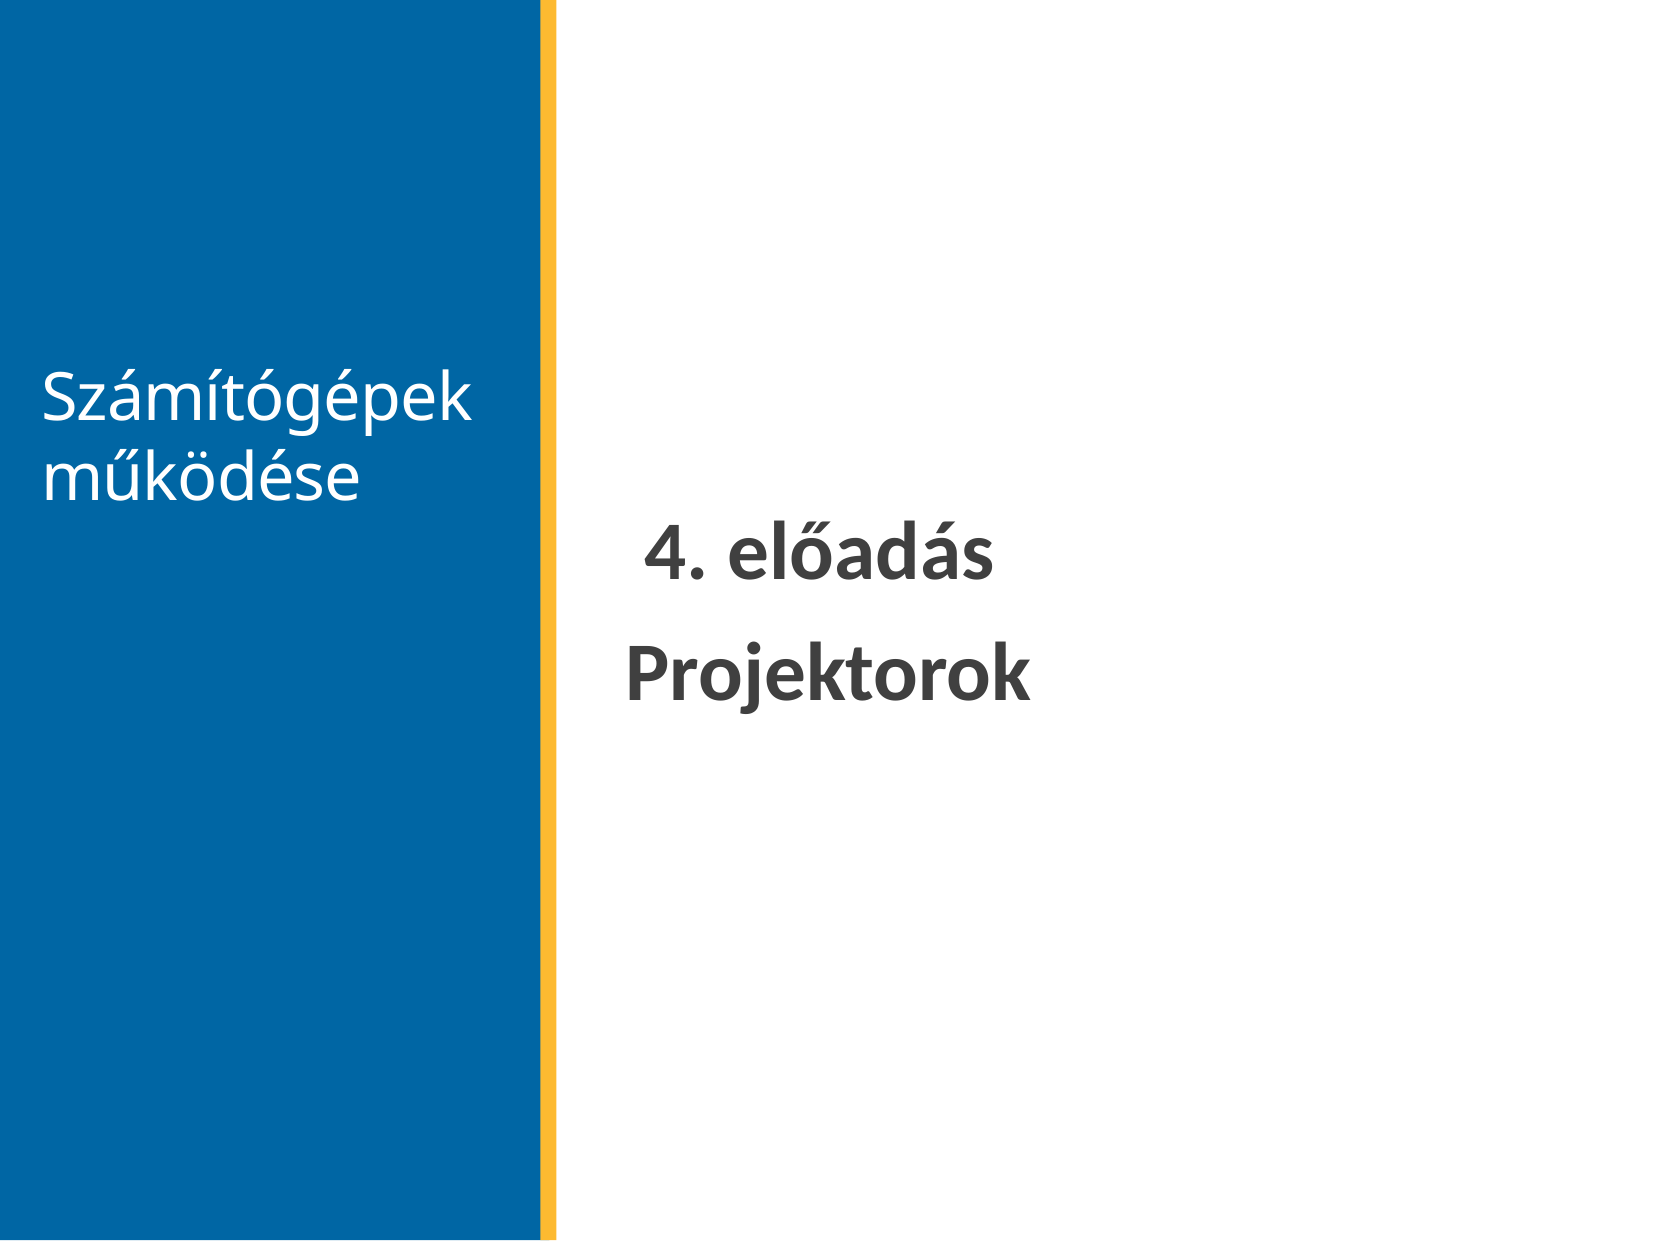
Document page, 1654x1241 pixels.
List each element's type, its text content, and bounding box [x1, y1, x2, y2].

title Számítógépek működése [25, 107, 497, 521]
list 4. előadás Projektorok [625, 132, 1532, 1084]
